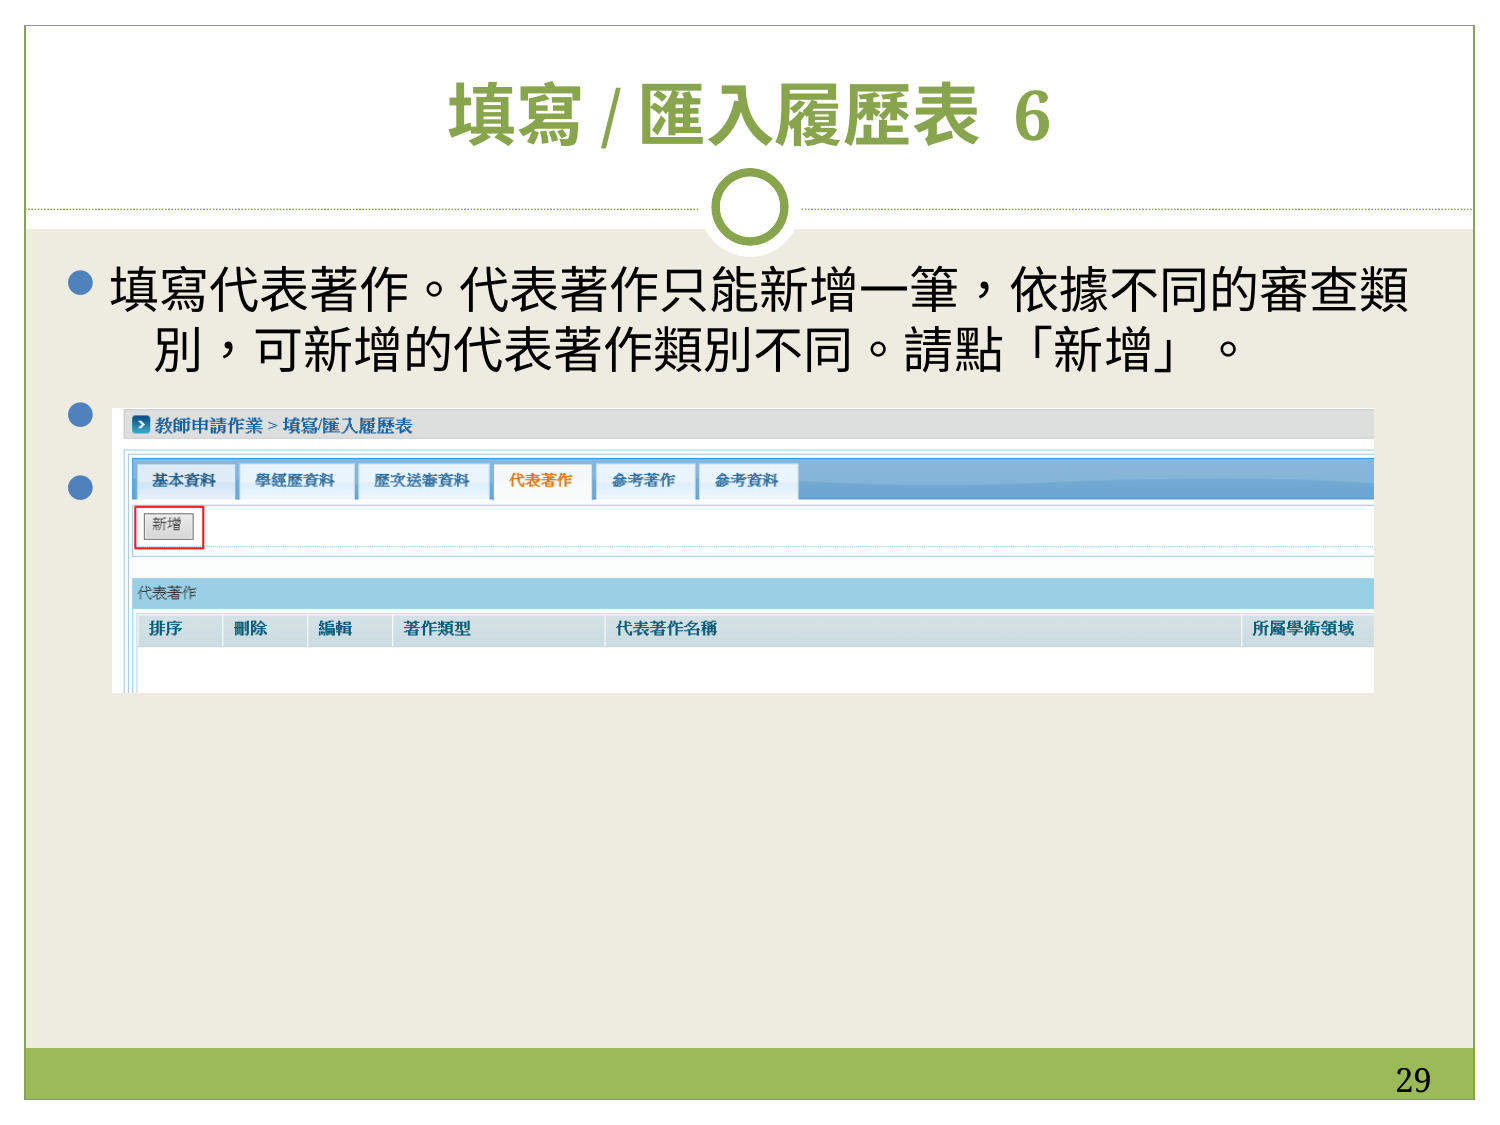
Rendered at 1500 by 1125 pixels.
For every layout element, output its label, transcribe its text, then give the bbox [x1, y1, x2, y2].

list 填寫代表著作。代表著作只能新增一筆，依據不同的審查類別，可新增的代表著作類別不同。請點「新增」。 [49, 250, 1445, 1001]
picture [112, 408, 1374, 693]
text_box [1376, 1045, 1452, 1118]
title 填寫/匯入履歷表 6 [49, 37, 1450, 162]
